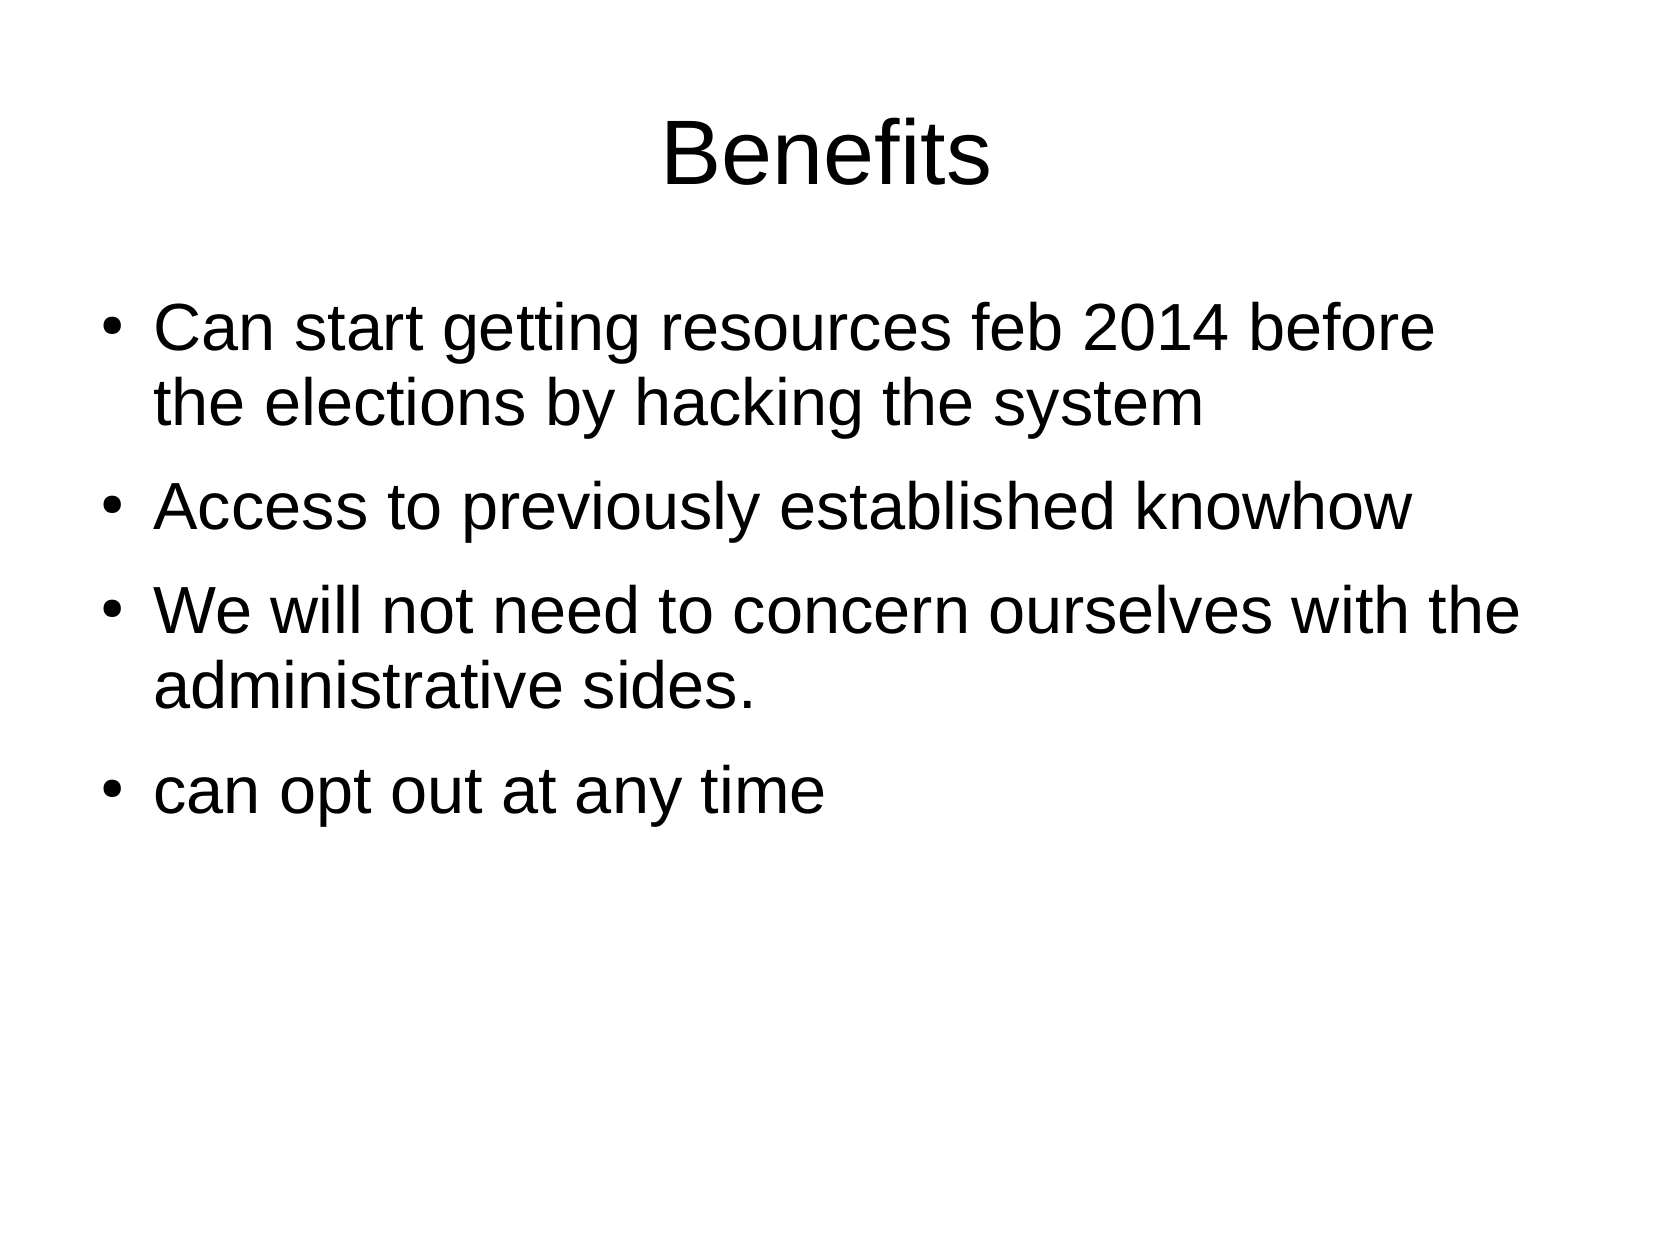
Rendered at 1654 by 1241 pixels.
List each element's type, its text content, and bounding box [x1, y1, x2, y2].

list Can start getting resources feb 2014 before the elections by hacking the system Access to previously established knowhow We will not need to concern ourselves with the administrative sides. can opt out at any time [82, 290, 1538, 1010]
title Benefits [82, 49, 1571, 257]
